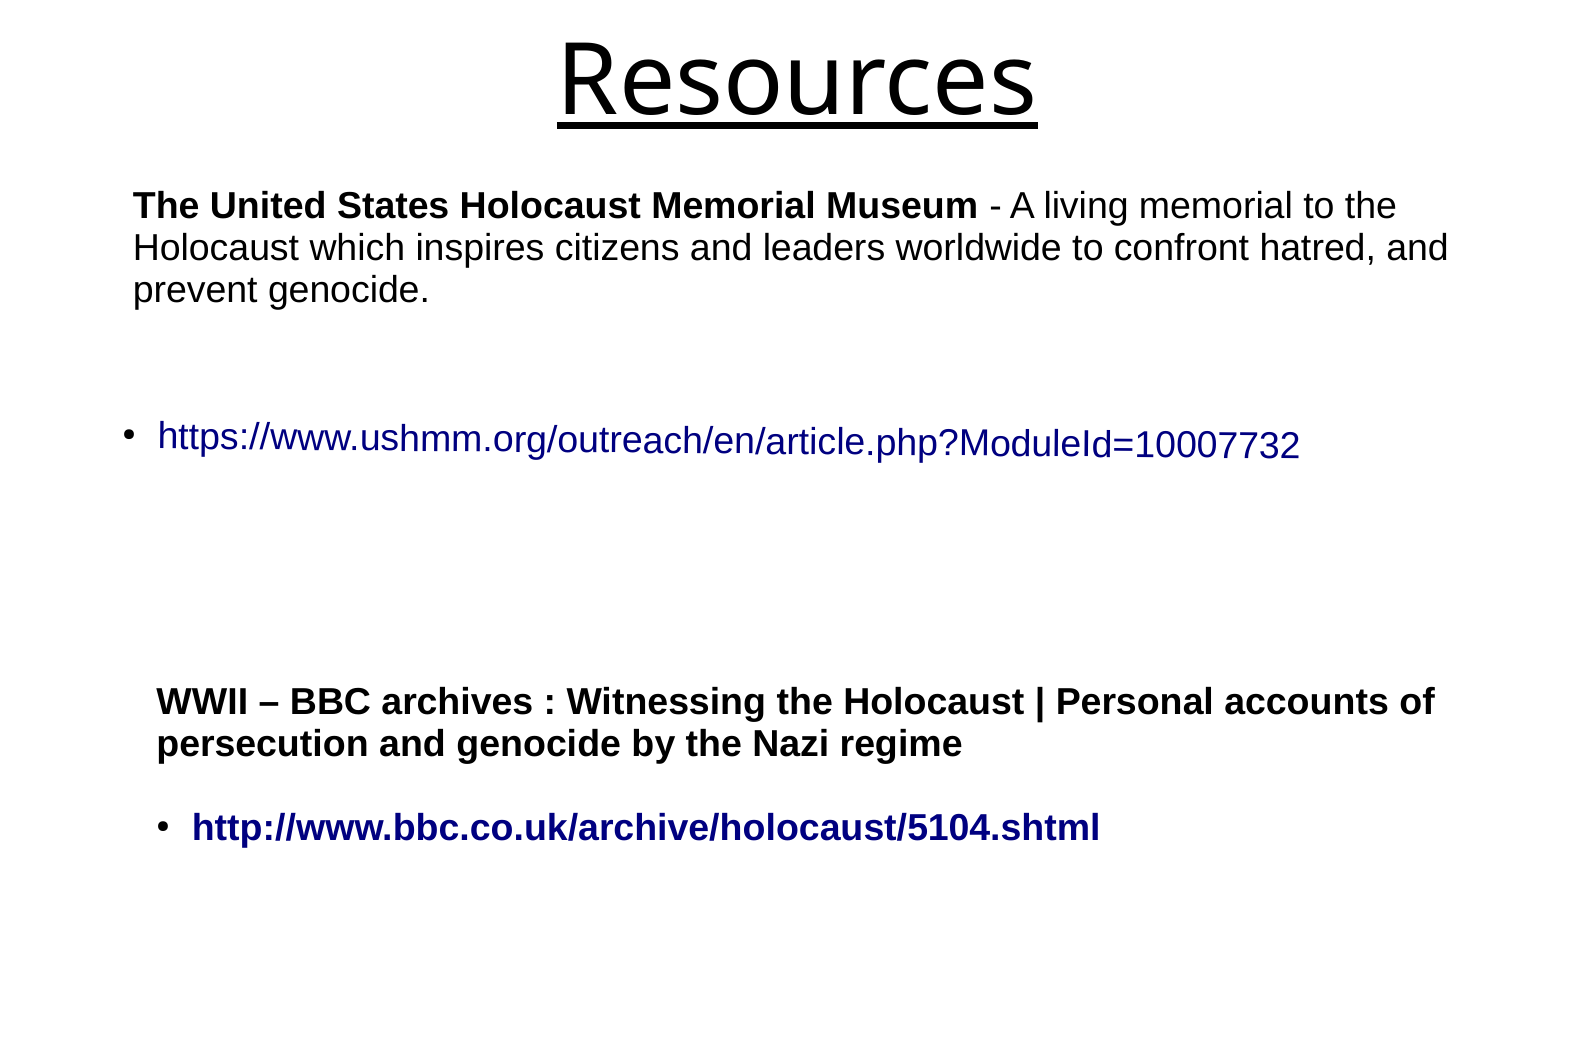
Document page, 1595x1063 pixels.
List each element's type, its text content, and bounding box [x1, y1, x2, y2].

text_box The United States Holocaust Memorial Museum - A living memorial to the Holocaust which inspires citizens and leaders worldwide to confront hatred, and prevent genocide. [118, 177, 1548, 320]
text_box Resources [0, 0, 1595, 149]
text_box WWII – BBC archives : Witnessing the Holocaust | Personal accounts of persecution and genocide by the Nazi regime http://www.bbc.co.uk/archive/holocaust/5104.shtml [141, 673, 1501, 861]
text_box https://www.ushmm.org/outreach/en/article.php?ModuleId=10007732 [106, 407, 1479, 603]
